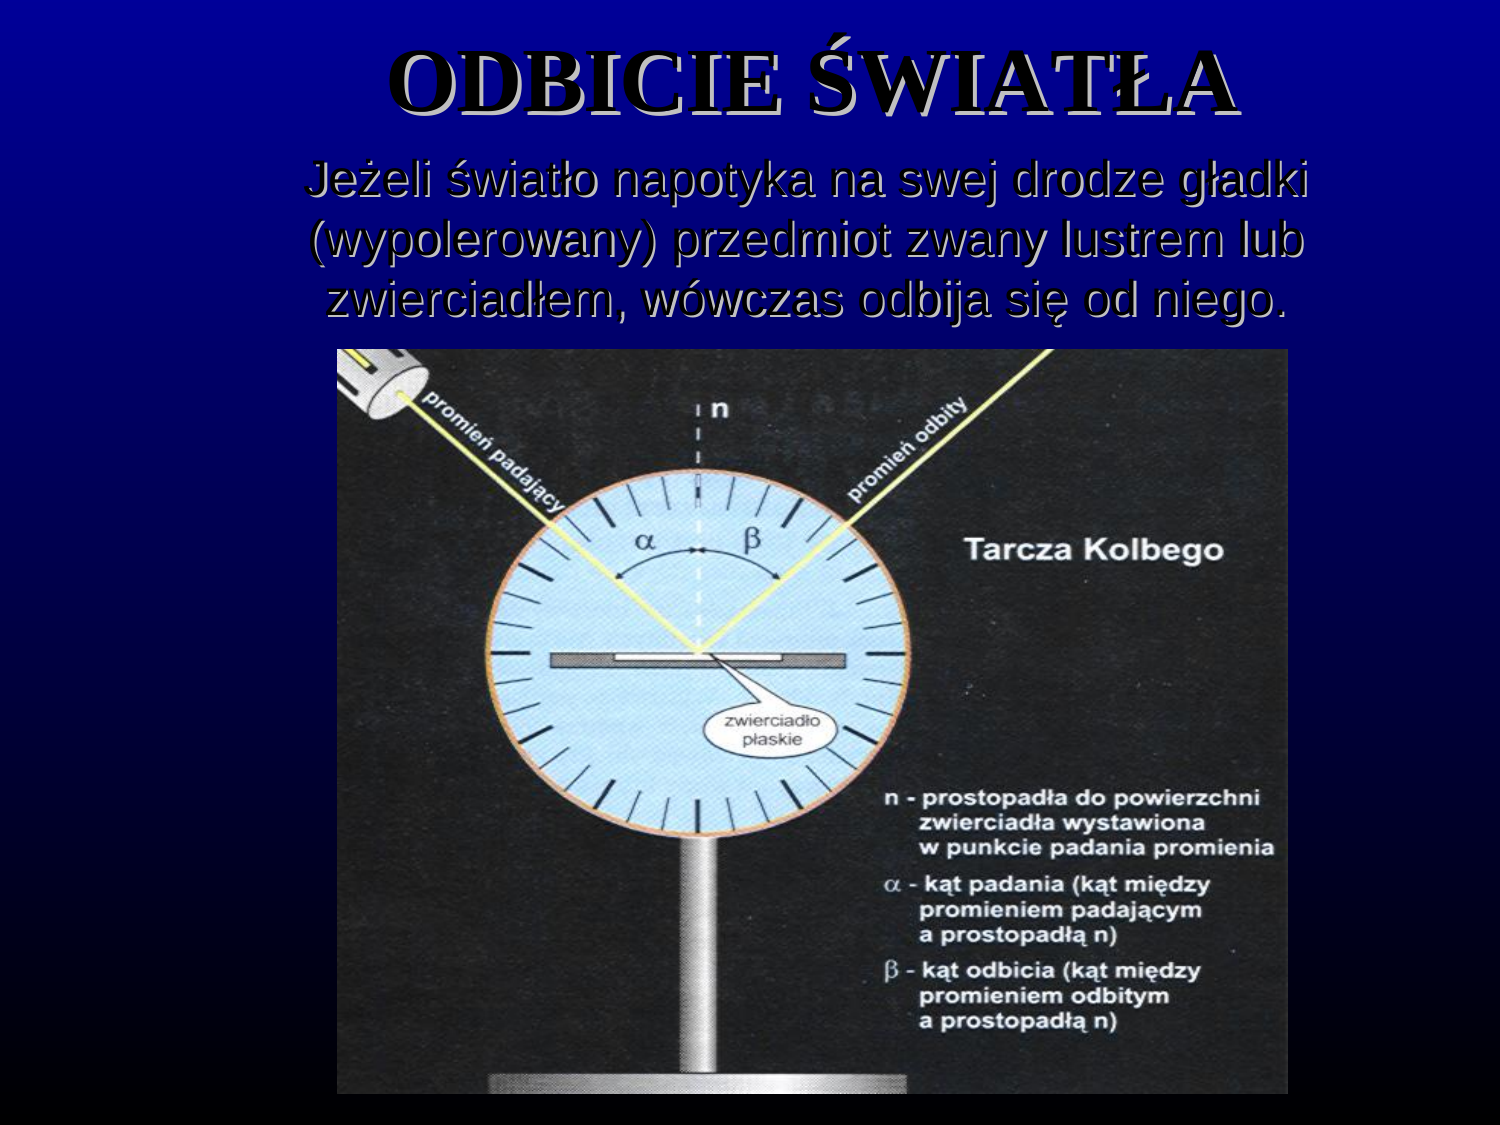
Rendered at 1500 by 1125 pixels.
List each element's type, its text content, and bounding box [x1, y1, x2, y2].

picture [337, 349, 1288, 1094]
text_box Jeżeli światło napotyka na swej drodze gładki (wypolerowany) przedmiot zwany lustrem lub zwierciadłem, wówczas odbija się od niego. [249, 137, 1363, 333]
text_box ODBICIE ŚWIATŁA [174, 24, 1451, 126]
